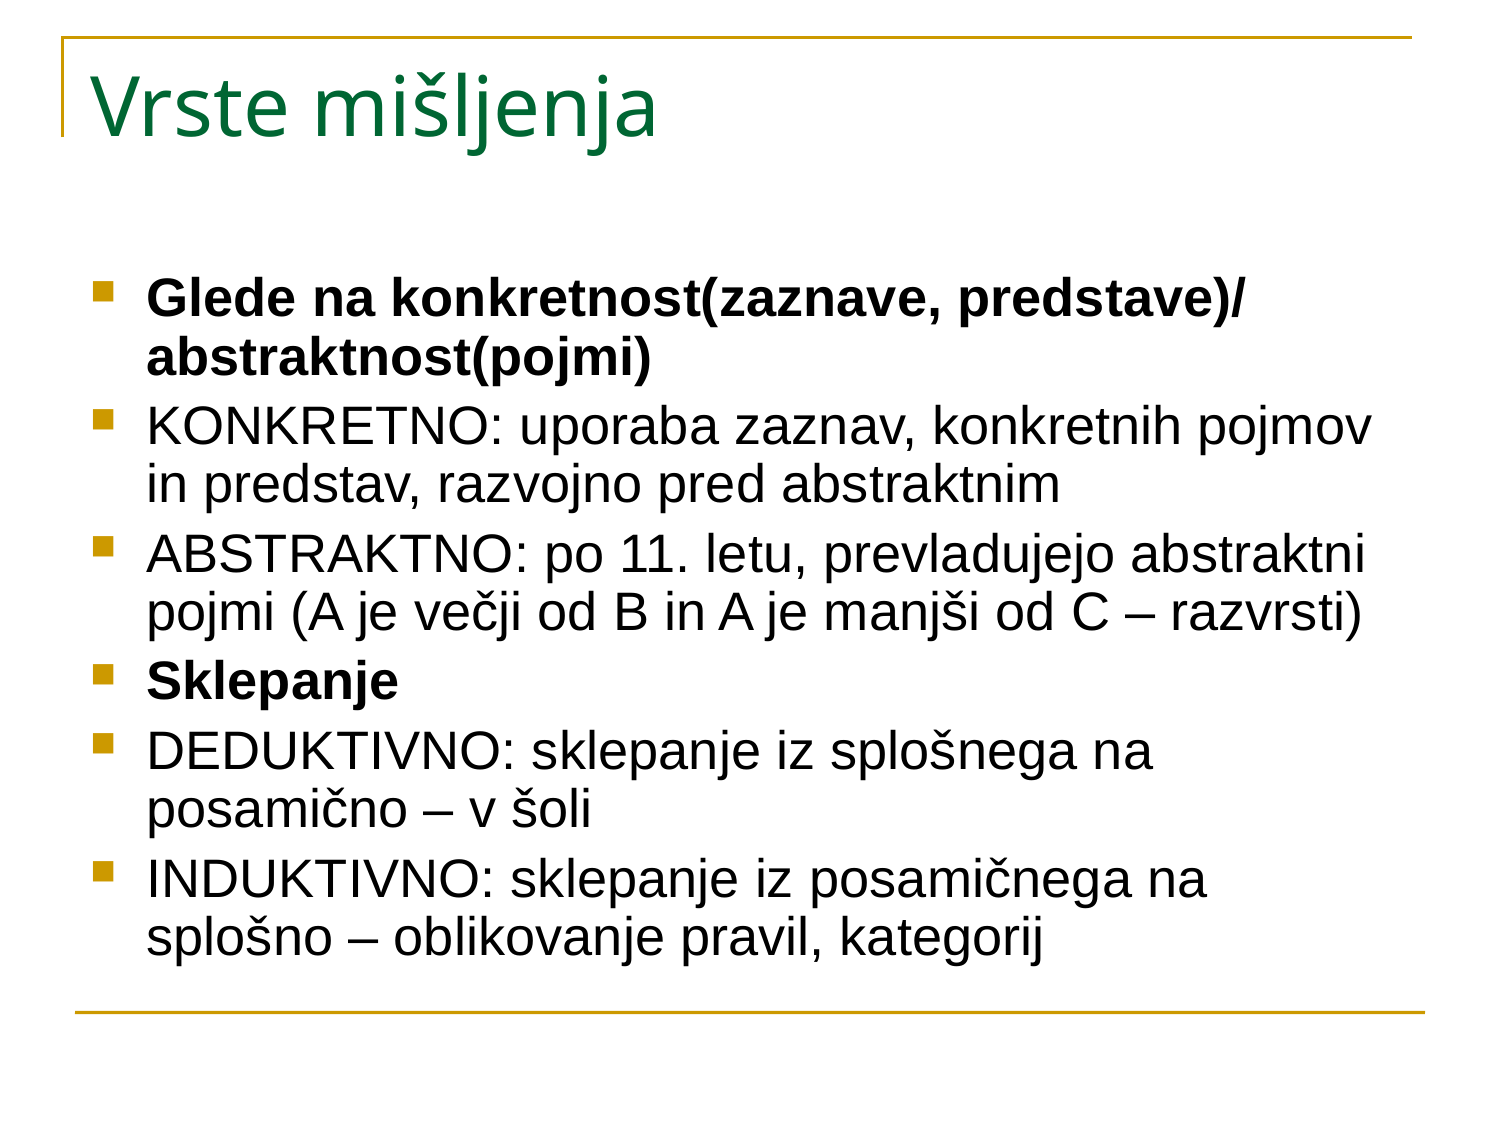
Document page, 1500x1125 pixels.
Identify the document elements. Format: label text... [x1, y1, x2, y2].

list Glede na konkretnost(zaznave, predstave)/ abstraktnost(pojmi) KONKRETNO: uporaba zaznav, konkretnih pojmov in predstav, razvojno pred abstraktnim ABSTRAKTNO: po 11. letu, prevladujejo abstraktni pojmi (A je večji od B in A je manjši od C – razvrsti) Sklepanje DEDUKTIVNO: sklepanje iz splošnega na posamično – v šoli INDUKTIVNO: sklepanje iz posamičnega na splošno – oblikovanje pravil, kategorij [75, 262, 1425, 1006]
title Vrste mišljenja [75, 45, 1425, 233]
